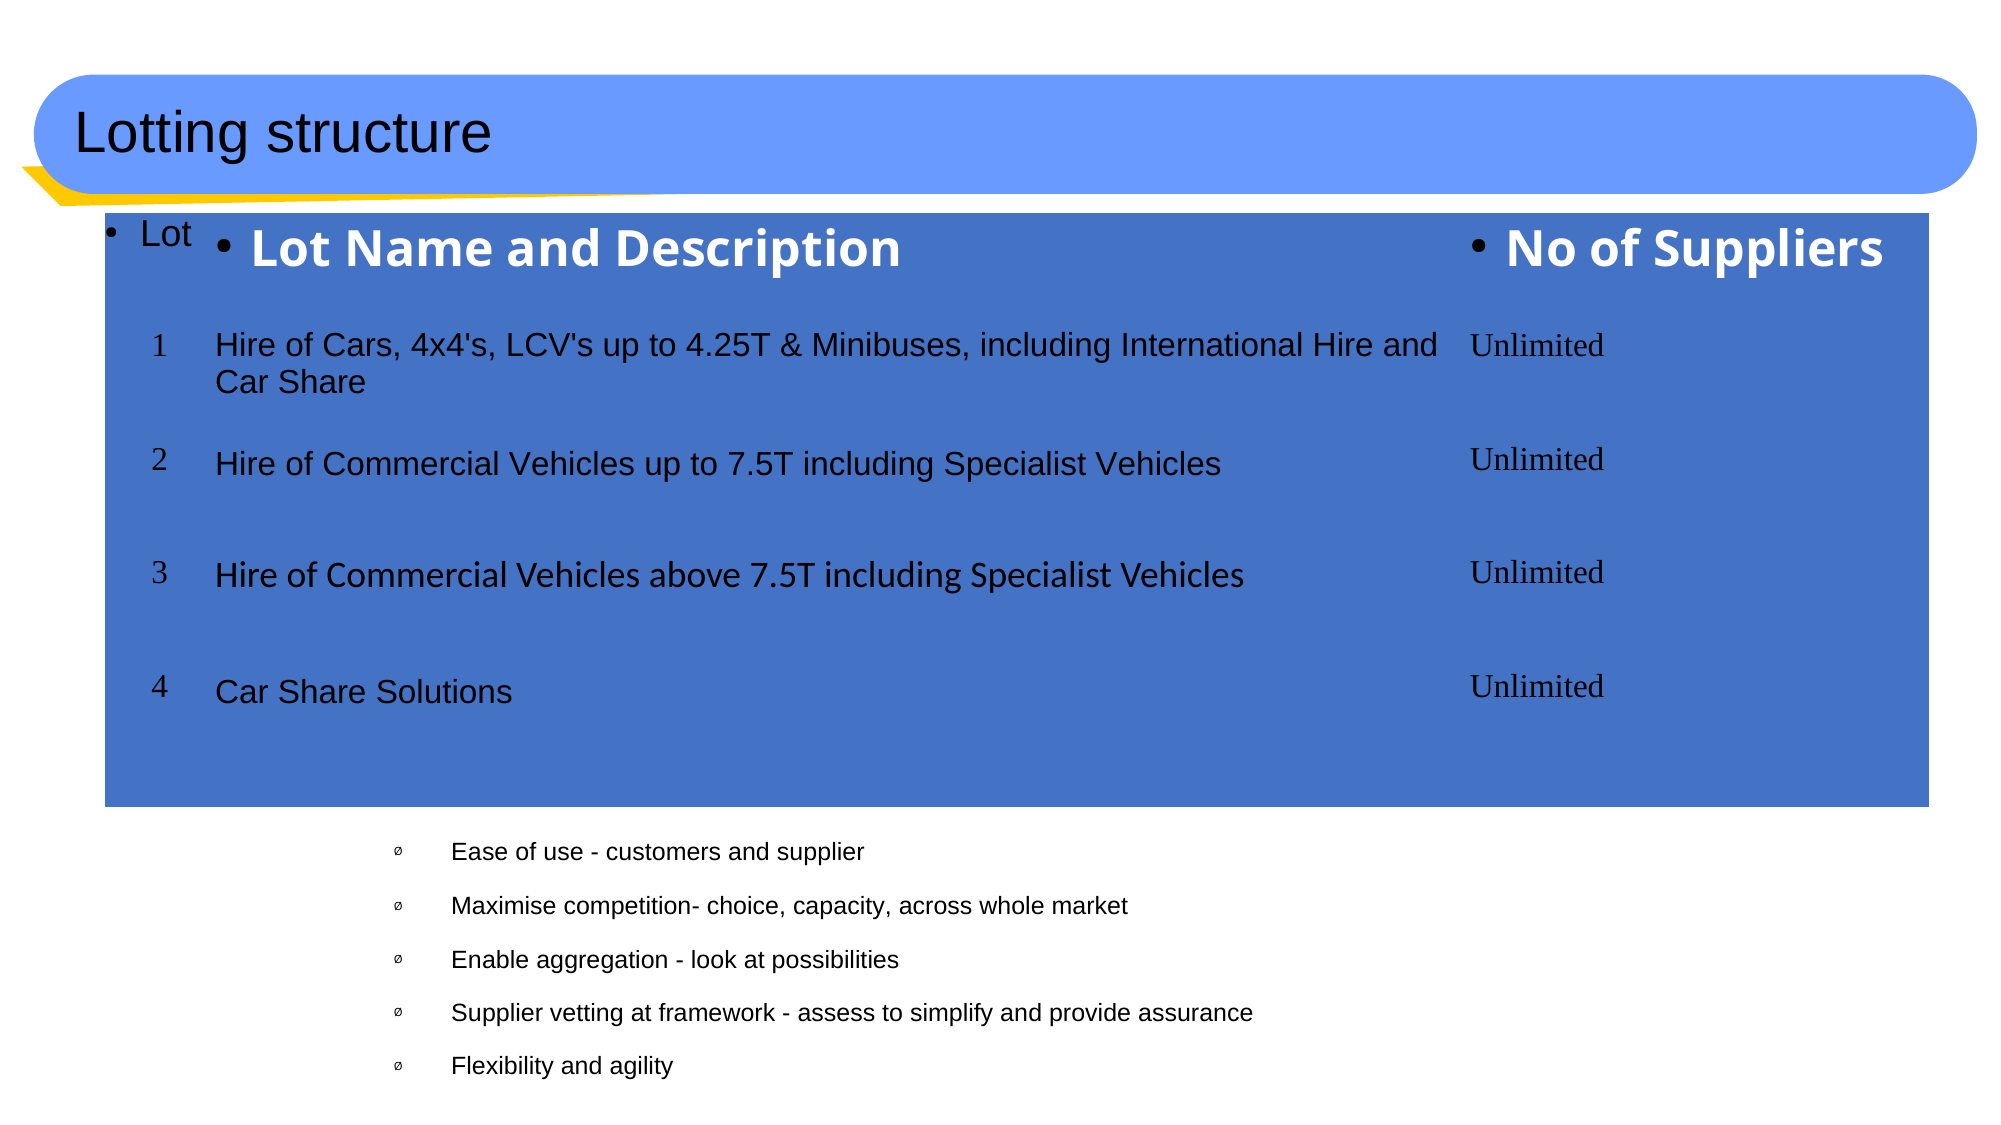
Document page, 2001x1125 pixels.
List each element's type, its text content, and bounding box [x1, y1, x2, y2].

text_box Ease of use - customers and supplier Maximise competition- choice, capacity, across whole market Enable aggregation - look at possibilities Supplier vetting at framework - assess to simplify and provide assurance Flexibility and agility [338, 819, 1896, 1125]
table_header No of Suppliers [1470, 213, 1929, 327]
table_header Lot Name and Description [215, 213, 1470, 327]
table_cell Car Share Solutions [215, 668, 1470, 807]
table_header Lot [105, 213, 215, 327]
table_cell Hire of Commercial Vehicles above 7.5T including Specialist Vehicles [215, 554, 1470, 668]
table_cell 2 [105, 440, 215, 554]
table_cell Unlimited [1470, 668, 1929, 807]
table_cell 3 [105, 554, 215, 668]
table_cell Unlimited [1470, 554, 1929, 668]
table_cell Hire of Commercial Vehicles up to 7.5T including Specialist Vehicles [215, 440, 1470, 554]
table_cell 4 [105, 668, 215, 807]
title Lotting structure [74, 94, 1647, 182]
table_cell Unlimited [1470, 327, 1929, 440]
table_cell Hire of Cars, 4x4's, LCV's up to 4.25T & Minibuses, including International Hire and Car Share [215, 327, 1470, 440]
table_cell 1 [105, 327, 215, 440]
table_cell Unlimited [1470, 440, 1929, 554]
